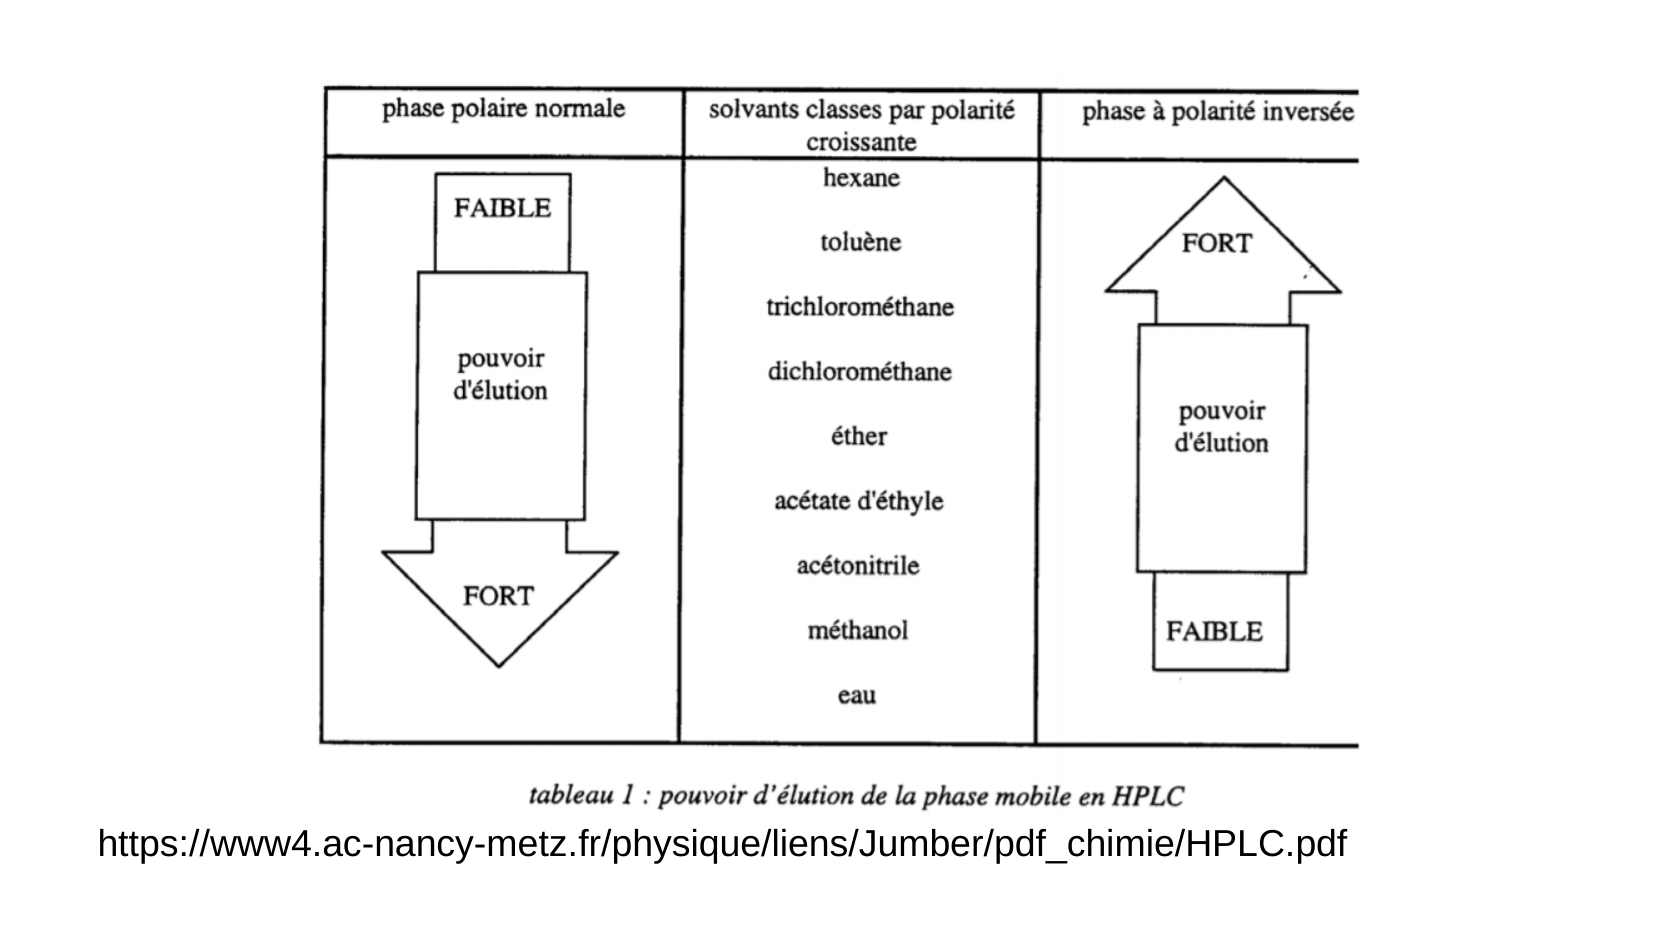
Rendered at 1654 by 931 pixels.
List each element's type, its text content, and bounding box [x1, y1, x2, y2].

picture [308, 70, 1406, 815]
text_box https://www4.ac-nancy-metz.fr/physique/liens/Jumber/pdf_chimie/HPLC.pdf [82, 815, 1536, 931]
